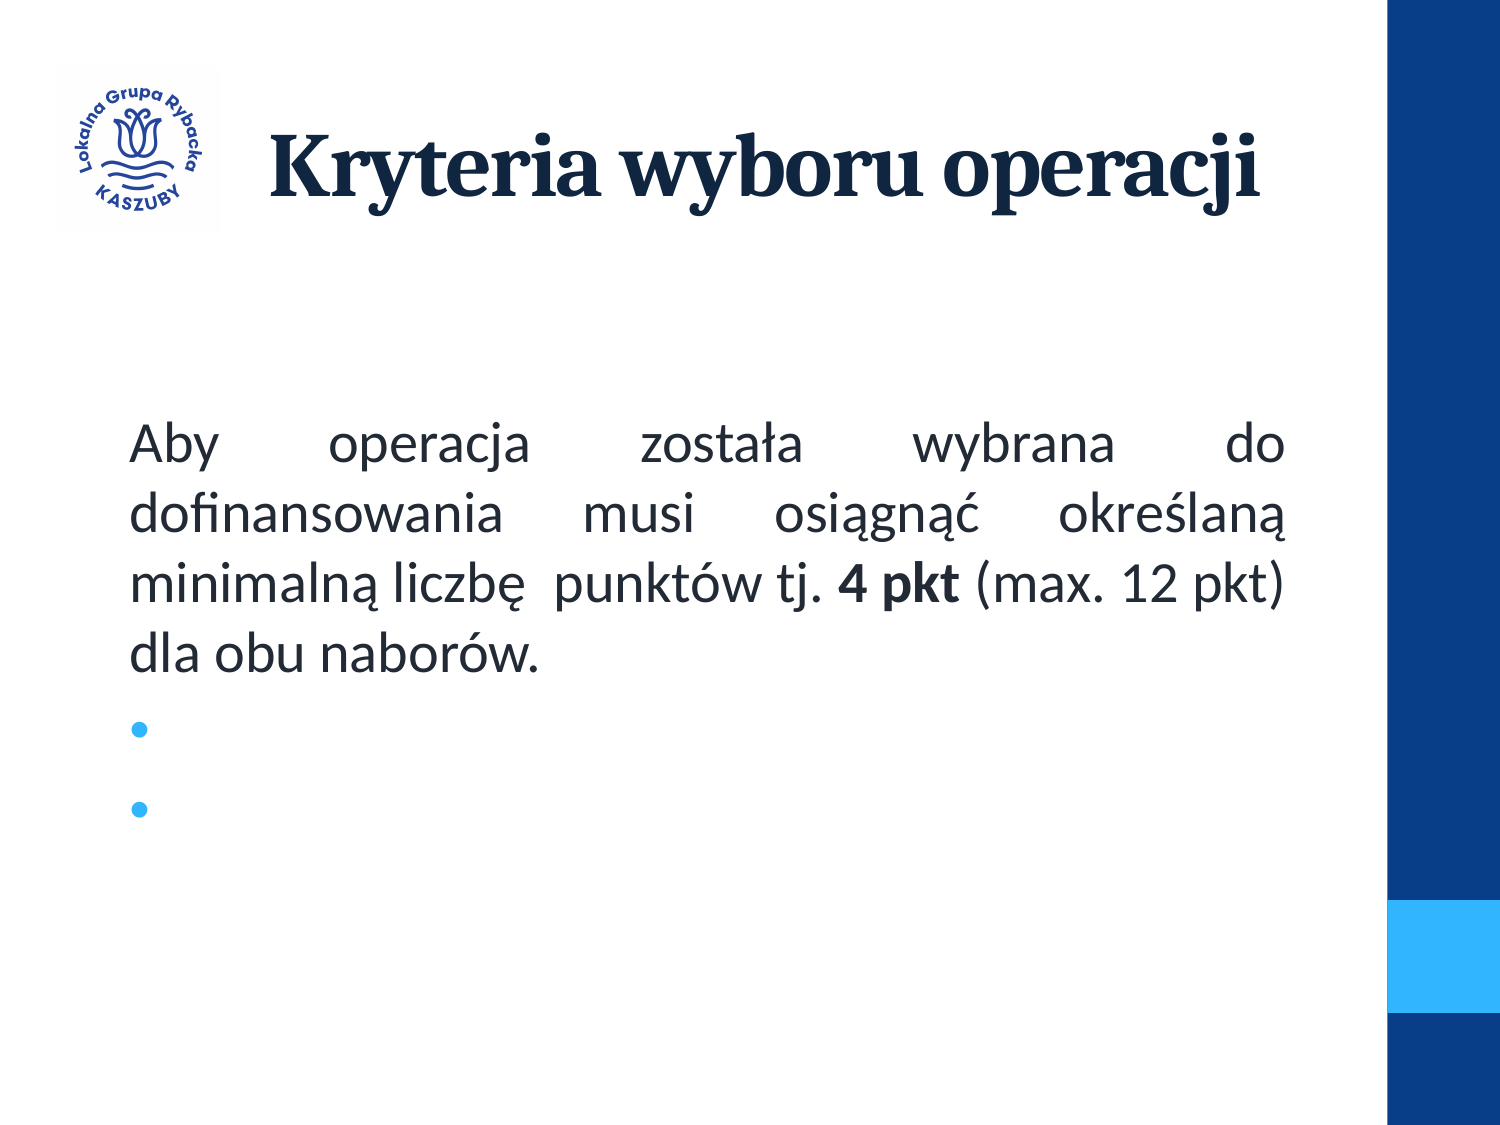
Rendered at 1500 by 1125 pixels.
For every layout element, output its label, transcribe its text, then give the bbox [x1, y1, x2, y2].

list Aby operacja została wybrana do dofinansowania musi osiągnąć określaną minimalną liczbę punktów tj. 4 pkt (max. 12 pkt) dla obu naborów. [76, 397, 1302, 1085]
title Kryteria wyboru operacji [253, 30, 1326, 289]
picture [55, 66, 221, 232]
